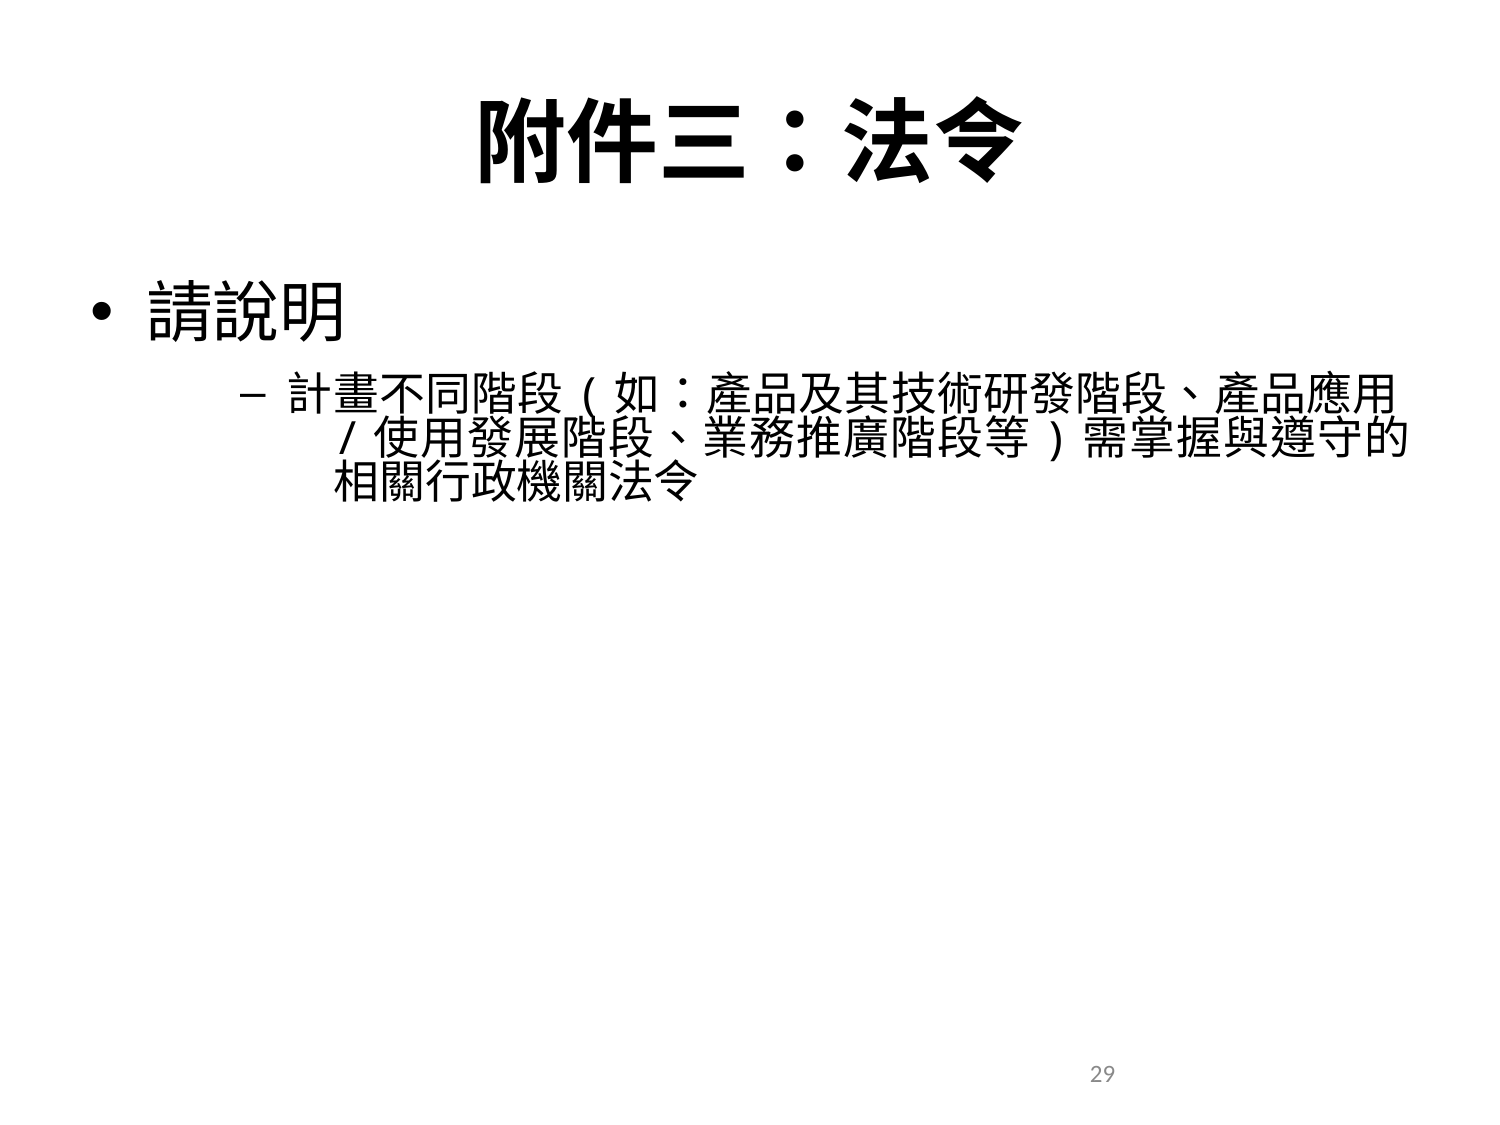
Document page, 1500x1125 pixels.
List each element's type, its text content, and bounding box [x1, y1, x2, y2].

list 請說明 計畫不同階段(如：產品及其技術研發階段、產品應用/使用發展階段、業務推廣階段等)需掌握與遵守的相關行政機關法令 [75, 210, 1426, 1049]
text_box 29 [1074, 1042, 1426, 1103]
title 附件三：法令 [75, 45, 1426, 210]
